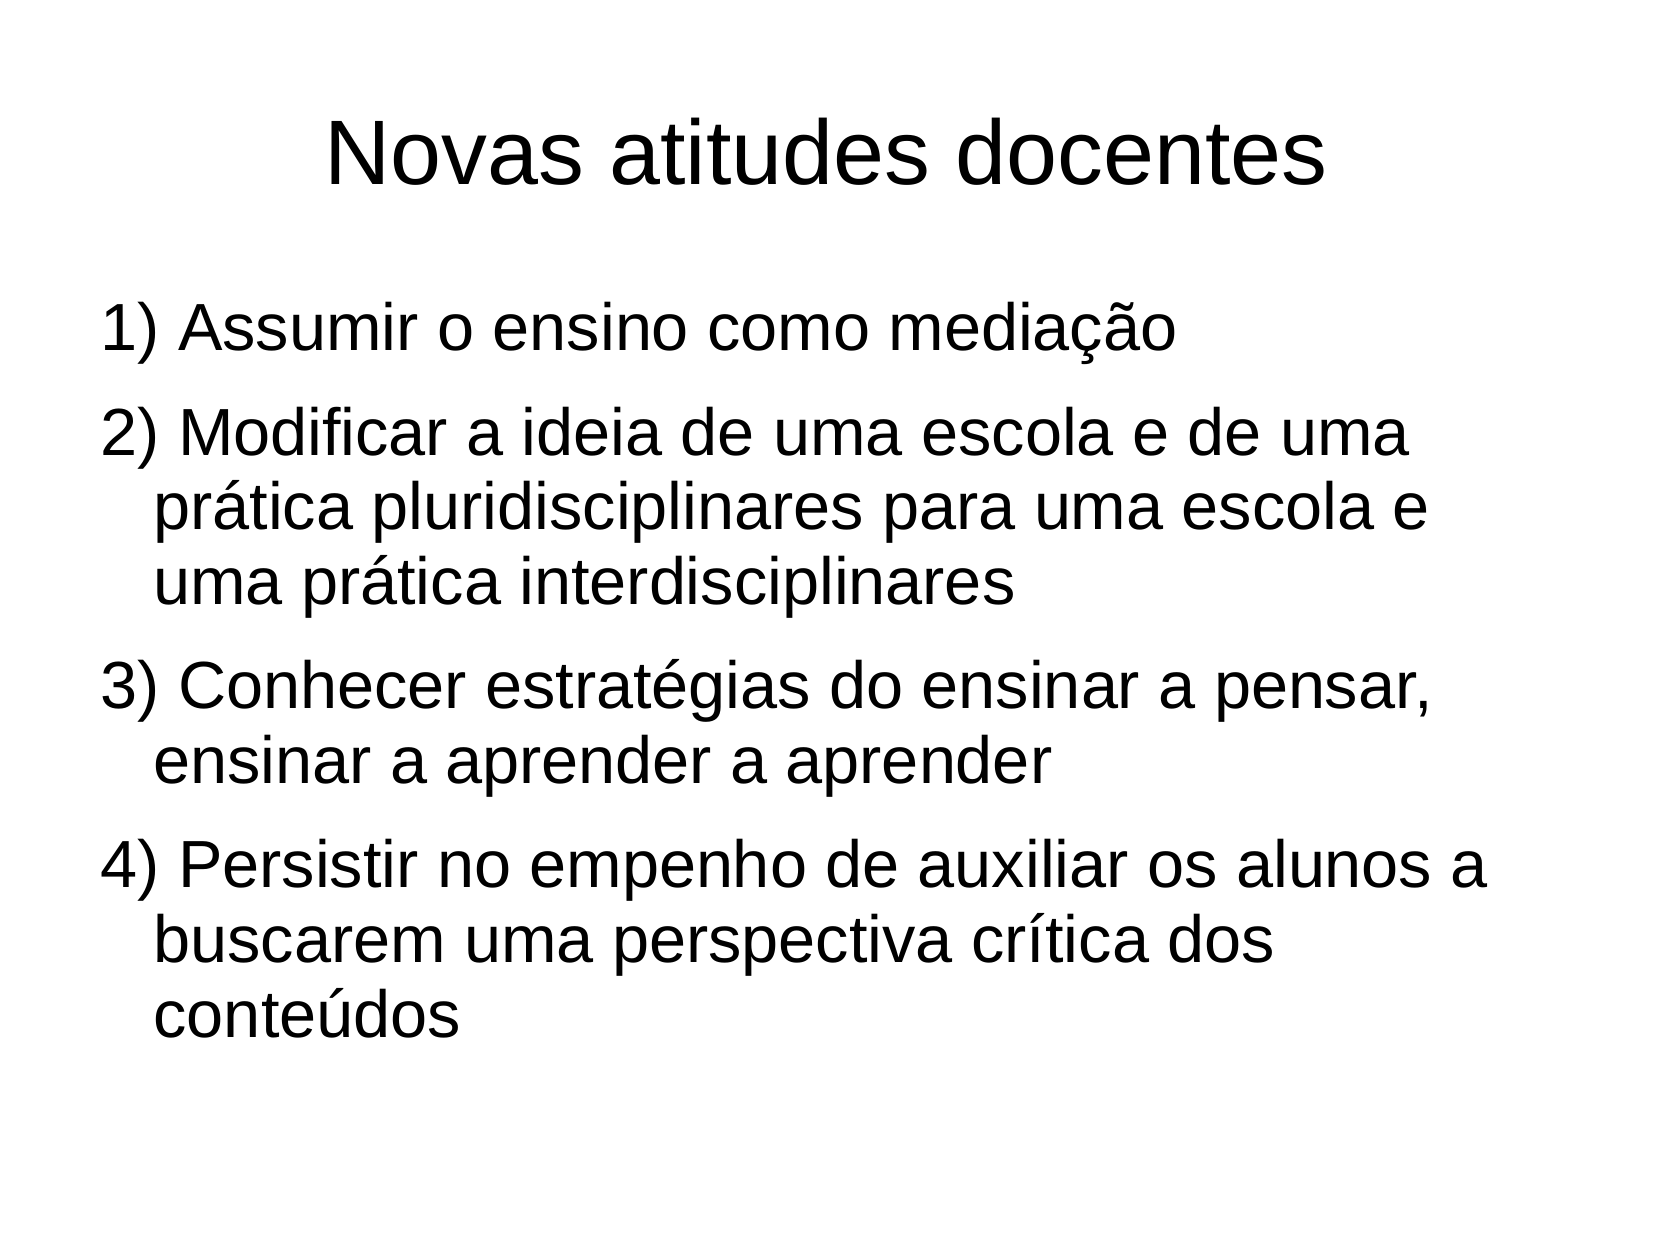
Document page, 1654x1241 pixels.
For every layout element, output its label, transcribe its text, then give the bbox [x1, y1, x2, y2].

title Novas atitudes docentes [82, 49, 1571, 257]
list Assumir o ensino como mediação Modificar a ideia de uma escola e de uma prática pluridisciplinares para uma escola e uma prática interdisciplinares Conhecer estratégias do ensinar a pensar, ensinar a aprender a aprender Persistir no empenho de auxiliar os alunos a buscarem uma perspectiva crítica dos conteúdos [82, 290, 1571, 1216]
